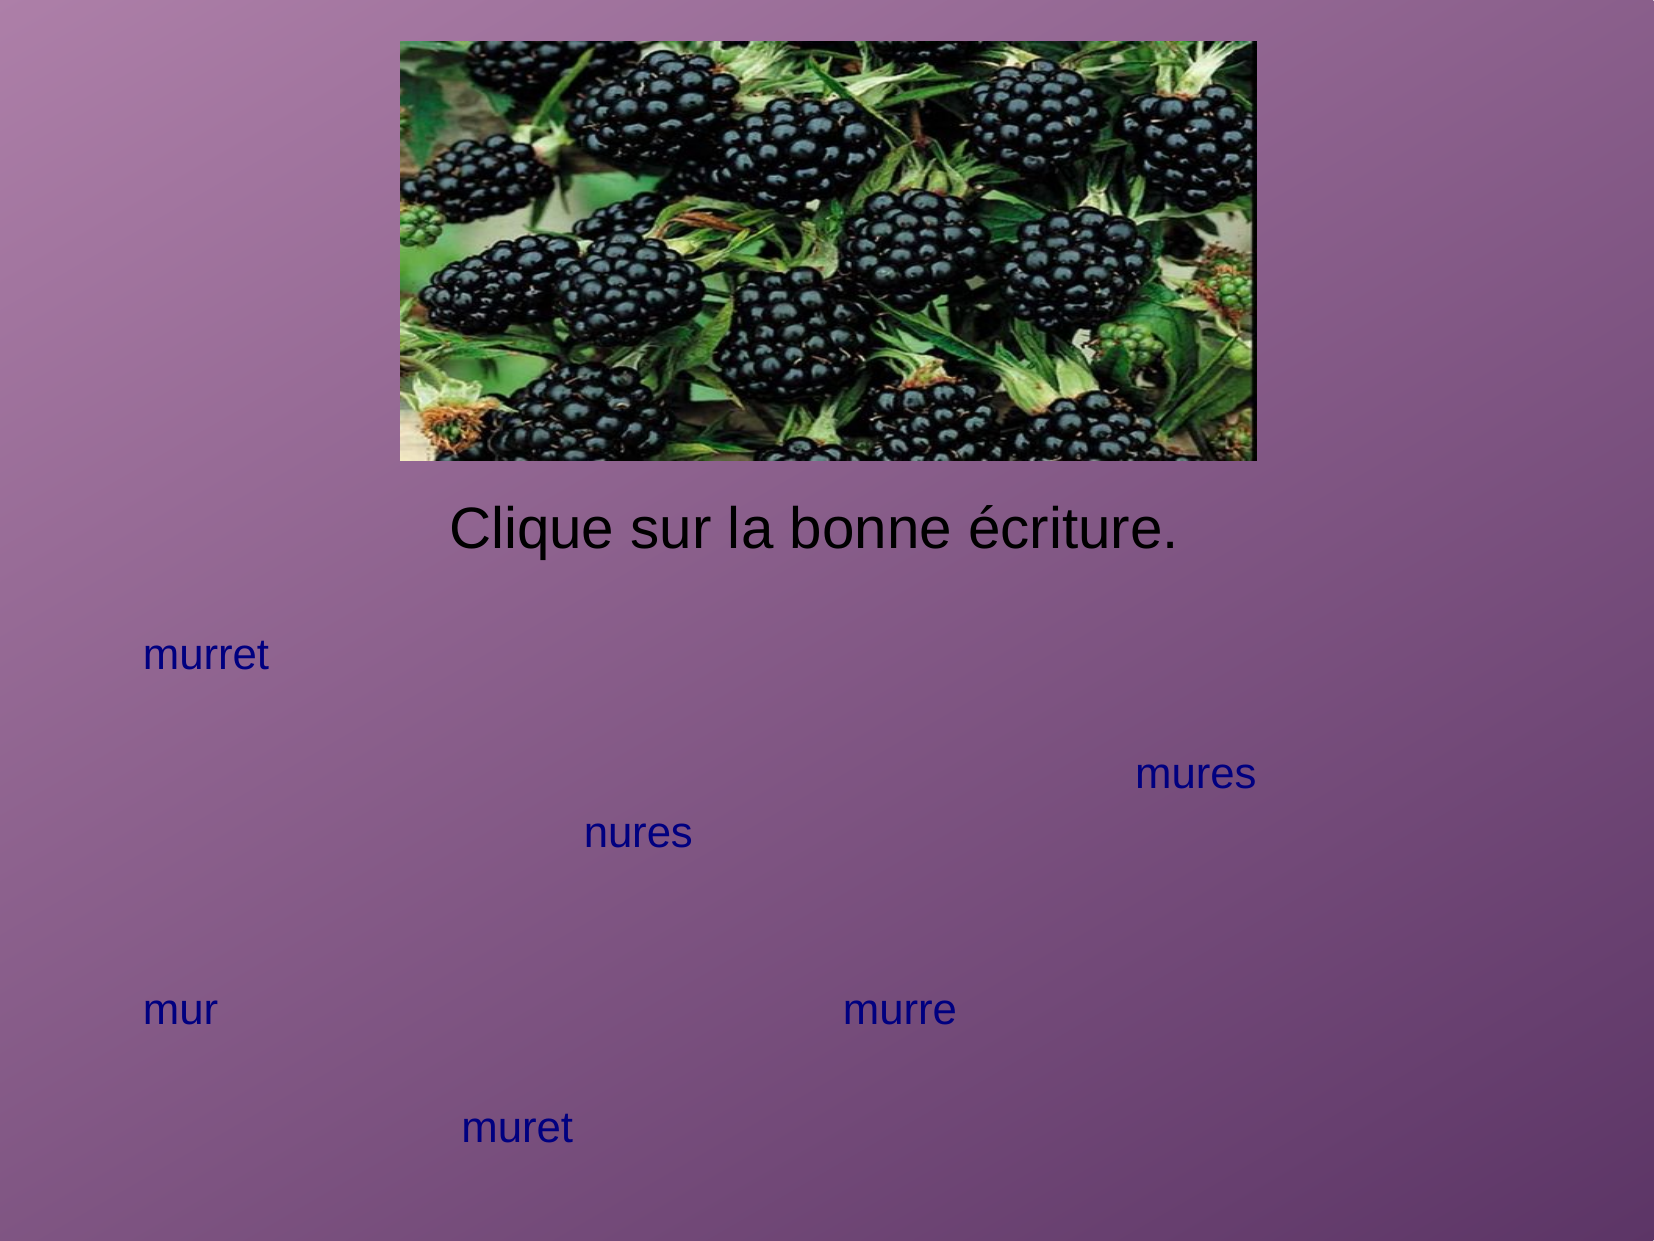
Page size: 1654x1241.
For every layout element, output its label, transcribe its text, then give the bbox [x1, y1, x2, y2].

list Clique sur la bonne écriture. murret mures nures mur murre muret [118, 496, 1654, 1157]
picture [400, 41, 1257, 461]
